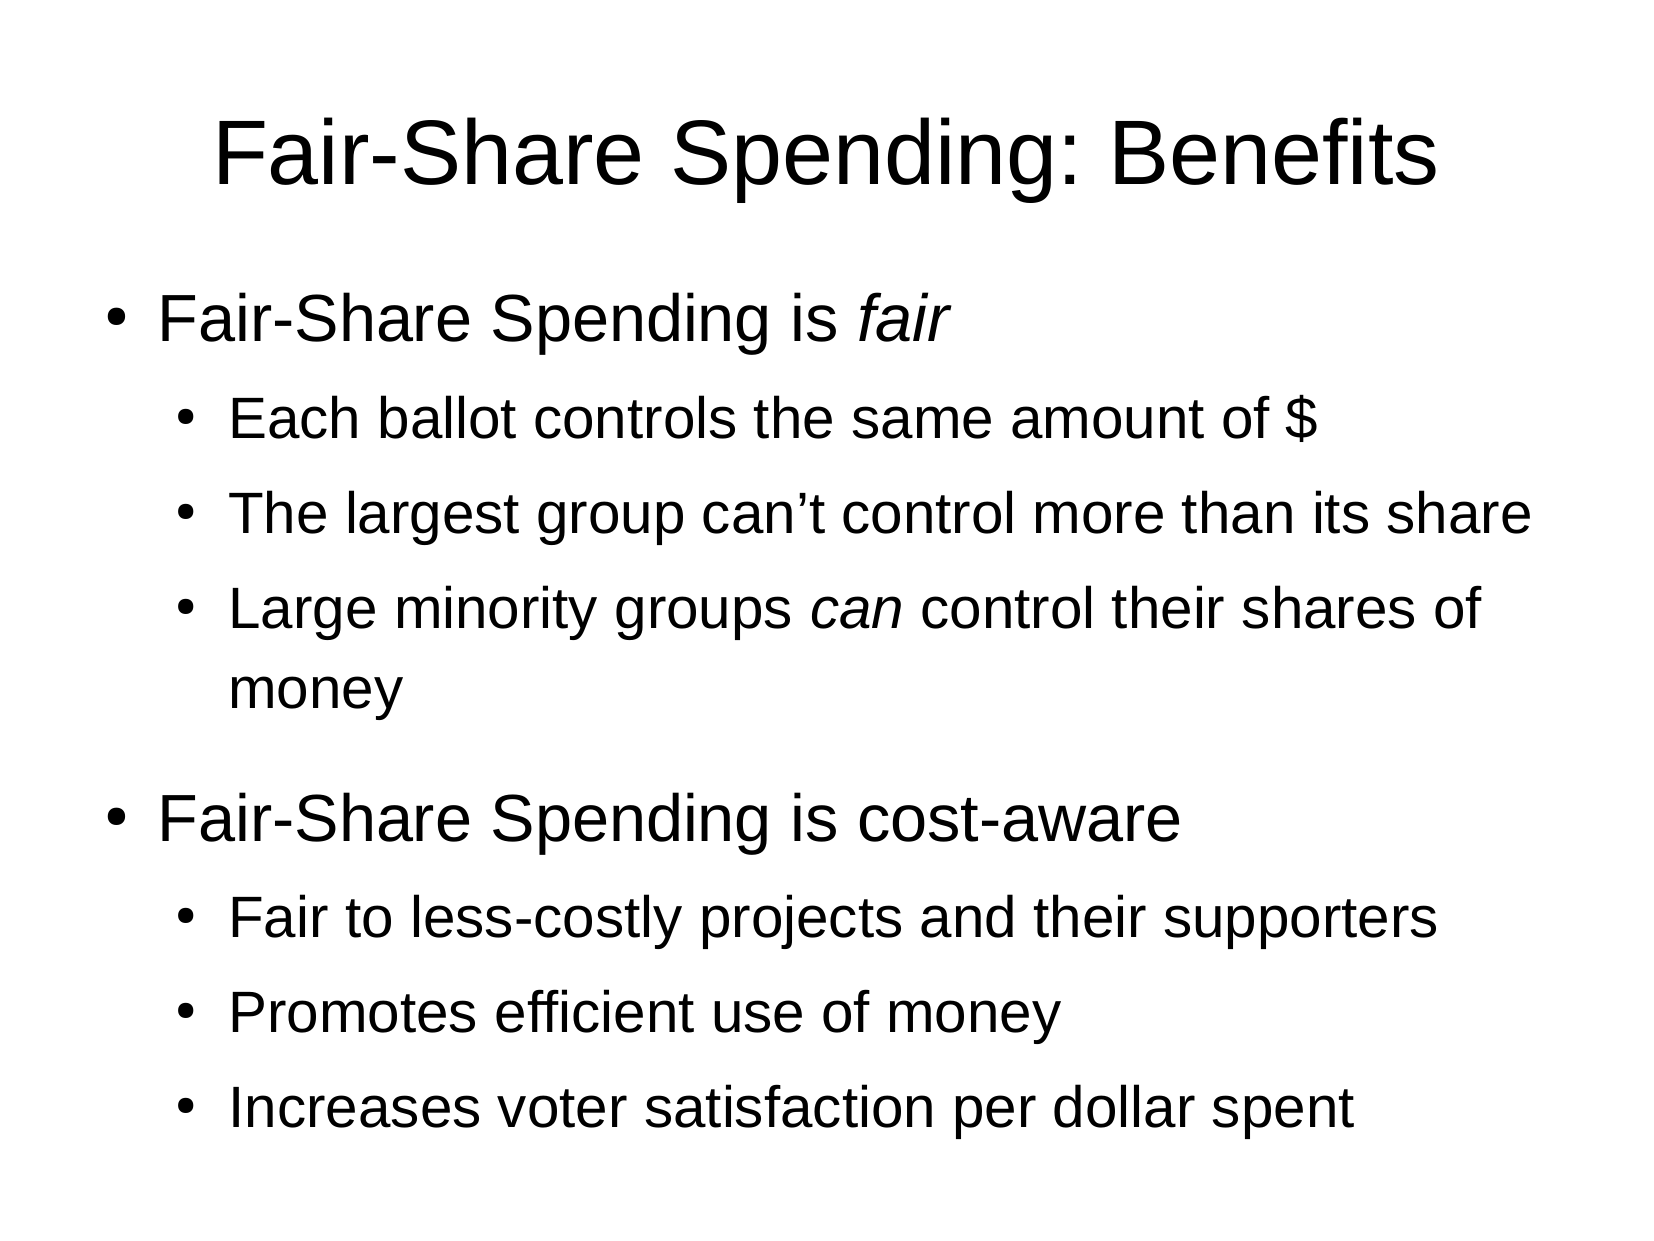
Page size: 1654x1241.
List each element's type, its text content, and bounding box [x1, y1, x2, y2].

list Fair-Share Spending is fair Each ballot controls the same amount of $ The largest group can’t control more than its share Large minority groups can control their shares of money Fair-Share Spending is cost-aware Fair to less-costly projects and their supporters Promotes efficient use of money Increases voter satisfaction per dollar spent [86, 281, 1576, 1201]
title Fair-Share Spending: Benefits [82, 49, 1571, 257]
